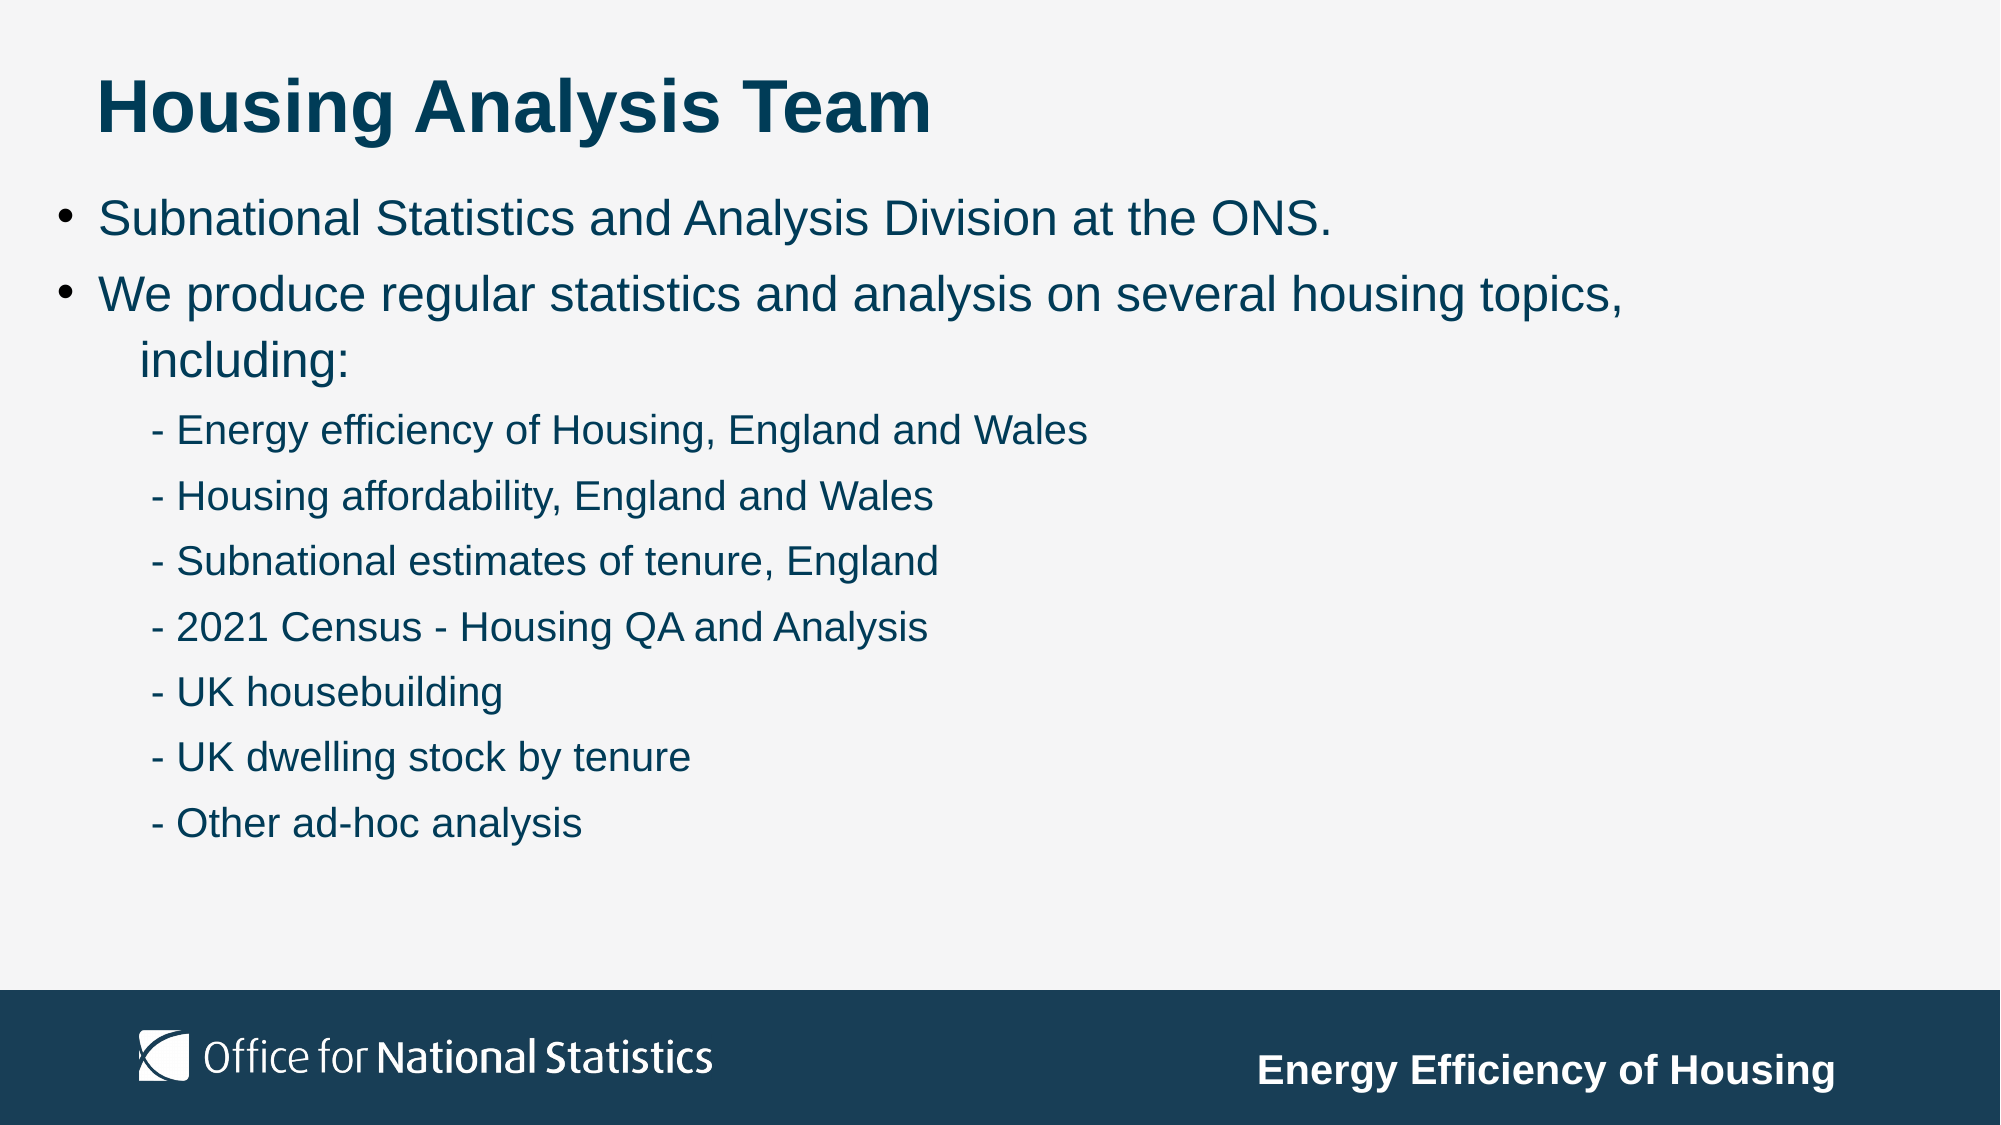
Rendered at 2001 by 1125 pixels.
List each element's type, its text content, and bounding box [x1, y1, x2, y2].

text_box Energy Efficiency of Housing [1241, 1035, 1873, 1096]
title Housing Analysis Team [96, 64, 1822, 151]
list Subnational Statistics and Analysis Division at the ONS. We produce regular statistics and analysis on several housing topics, including: - Energy efficiency of Housing, England and Wales - Housing affordability, England and Wales - Subnational estimates of tenure, England - 2021 Census - Housing QA and Analysis - UK housebuilding - UK dwelling stock by tenure - Other ad-hoc analysis [56, 179, 1782, 945]
